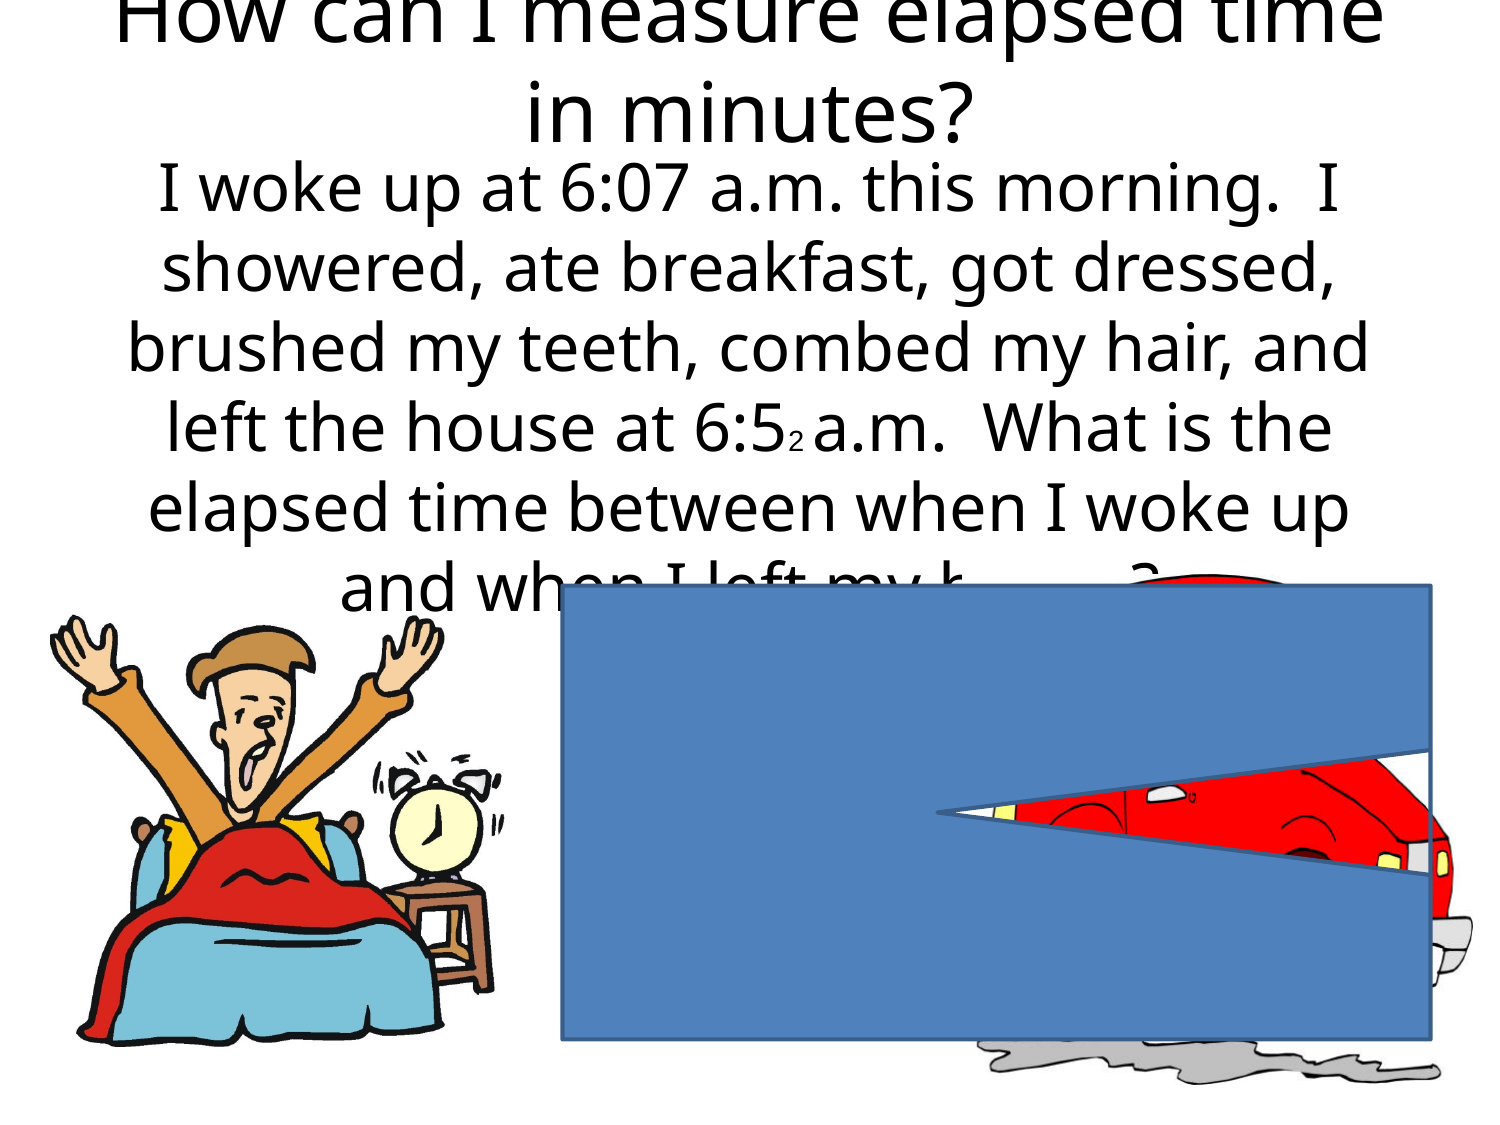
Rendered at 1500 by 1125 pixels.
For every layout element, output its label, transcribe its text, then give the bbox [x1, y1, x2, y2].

title How can I measure elapsed time in minutes? [75, 12, 1425, 105]
picture [50, 612, 505, 1047]
picture [962, 574, 1473, 1085]
picture [962, 751, 1430, 874]
text_box [562, 585, 1431, 1040]
list I woke up at 6:07 a.m. this morning. I showered, ate breakfast, got dressed, brushed my teeth, combed my hair, and left the house at 6:52 a.m. What is the elapsed time between when I woke up and when I left my house? [75, 137, 1425, 1005]
